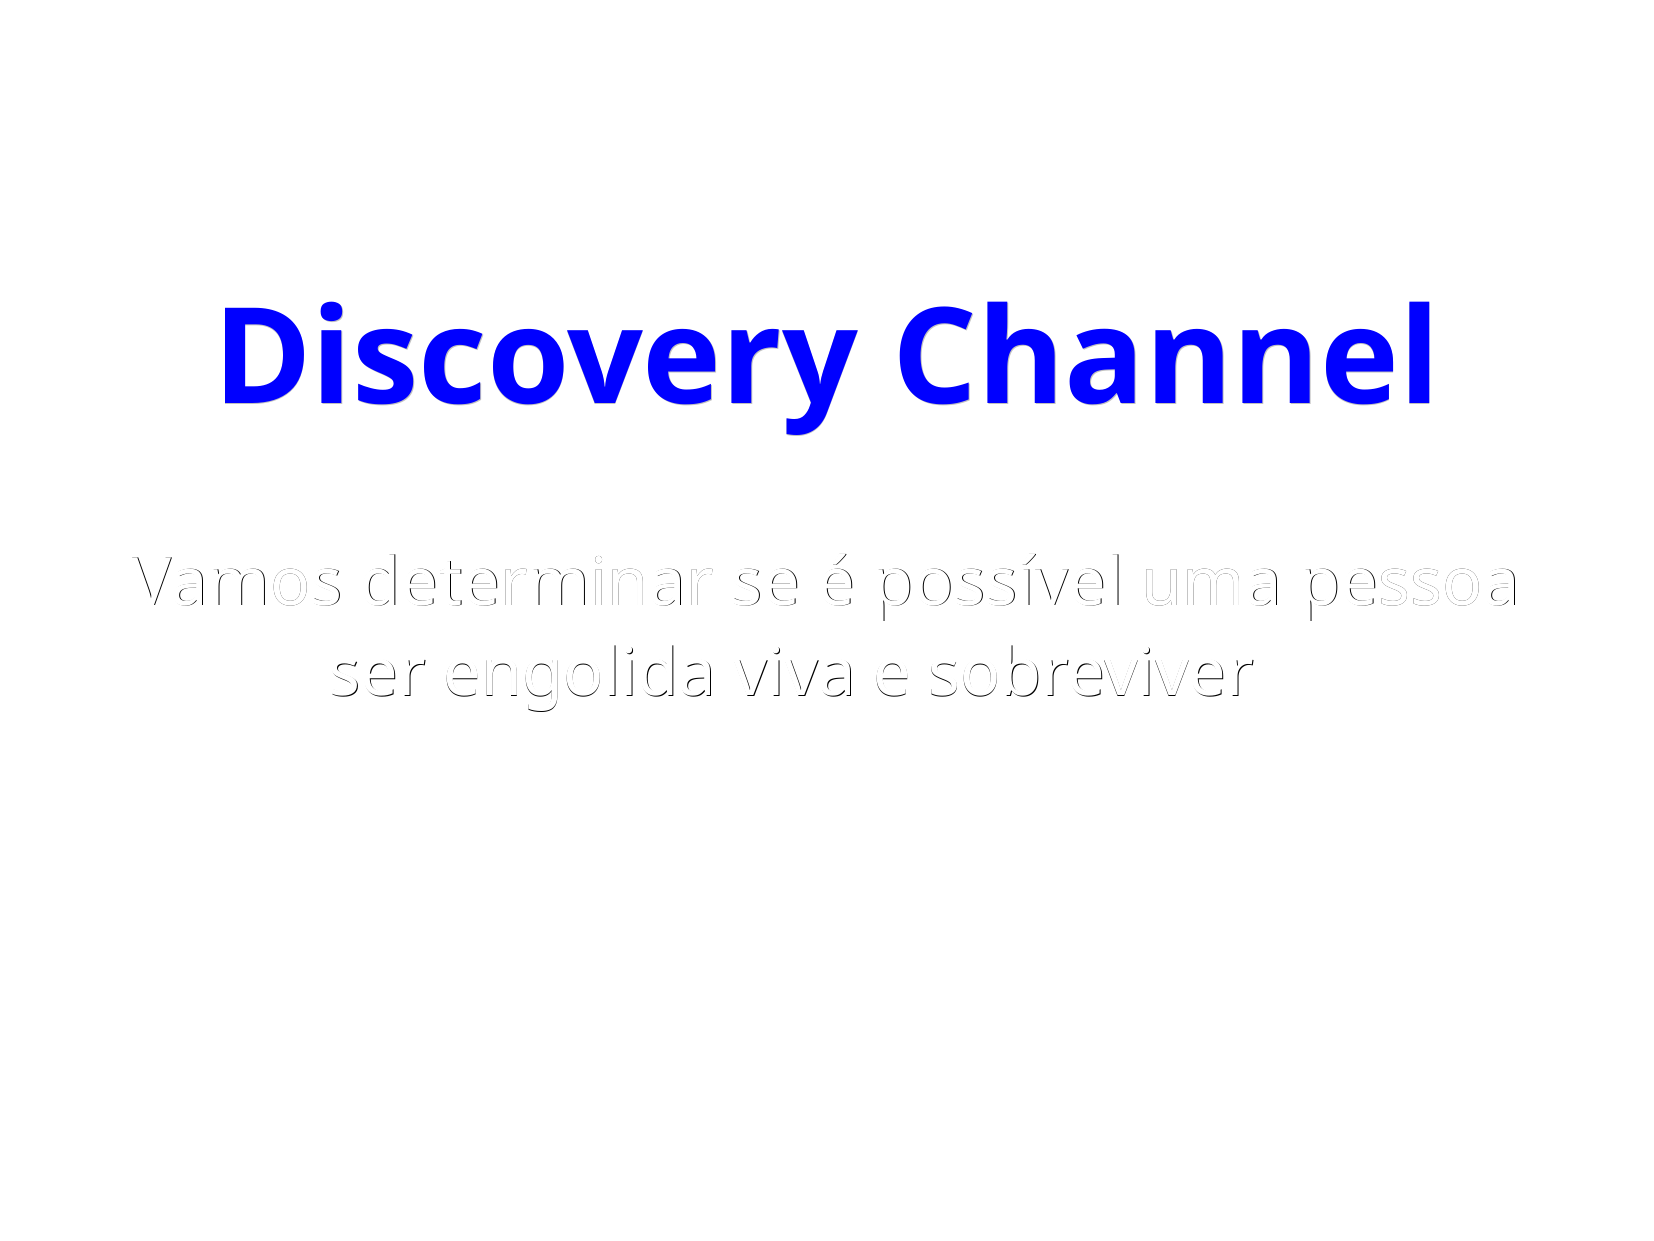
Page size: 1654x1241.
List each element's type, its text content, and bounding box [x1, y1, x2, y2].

subtitle Discovery Channel Vamos determinar se é possível uma pessoa ser engolida viva e sobreviver [82, 56, 1571, 1102]
